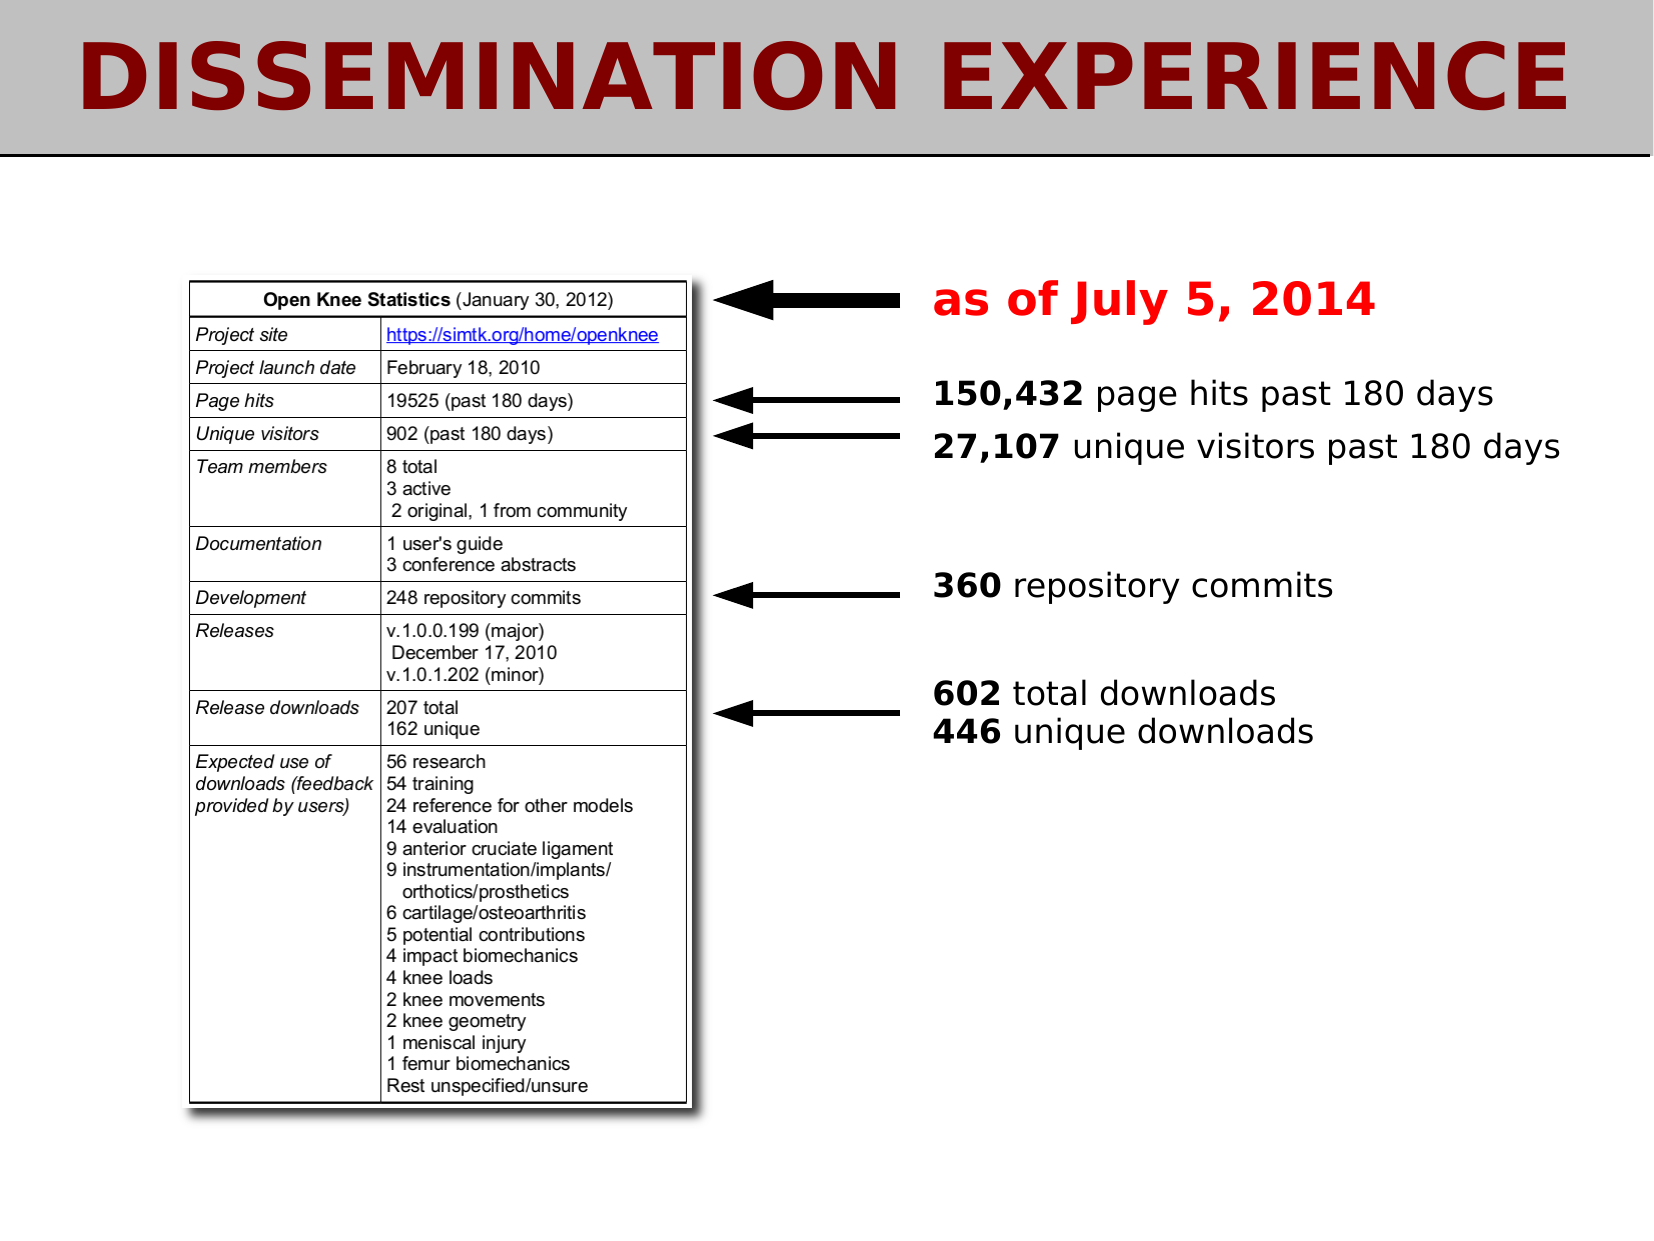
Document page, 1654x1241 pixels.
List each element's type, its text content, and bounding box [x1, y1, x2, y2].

text_box as of July 5, 2014 [917, 265, 1631, 338]
text_box 150,432 page hits past 180 days [917, 366, 1556, 420]
text_box [0, 0, 1654, 156]
text_box DISSEMINATION EXPERIENCE [0, 24, 1651, 132]
picture [175, 268, 715, 1131]
text_box 602 total downloads 446 unique downloads [917, 667, 1368, 760]
text_box 360 repository commits [917, 559, 1368, 631]
text_box 27,107 unique visitors past 180 days [917, 420, 1613, 492]
